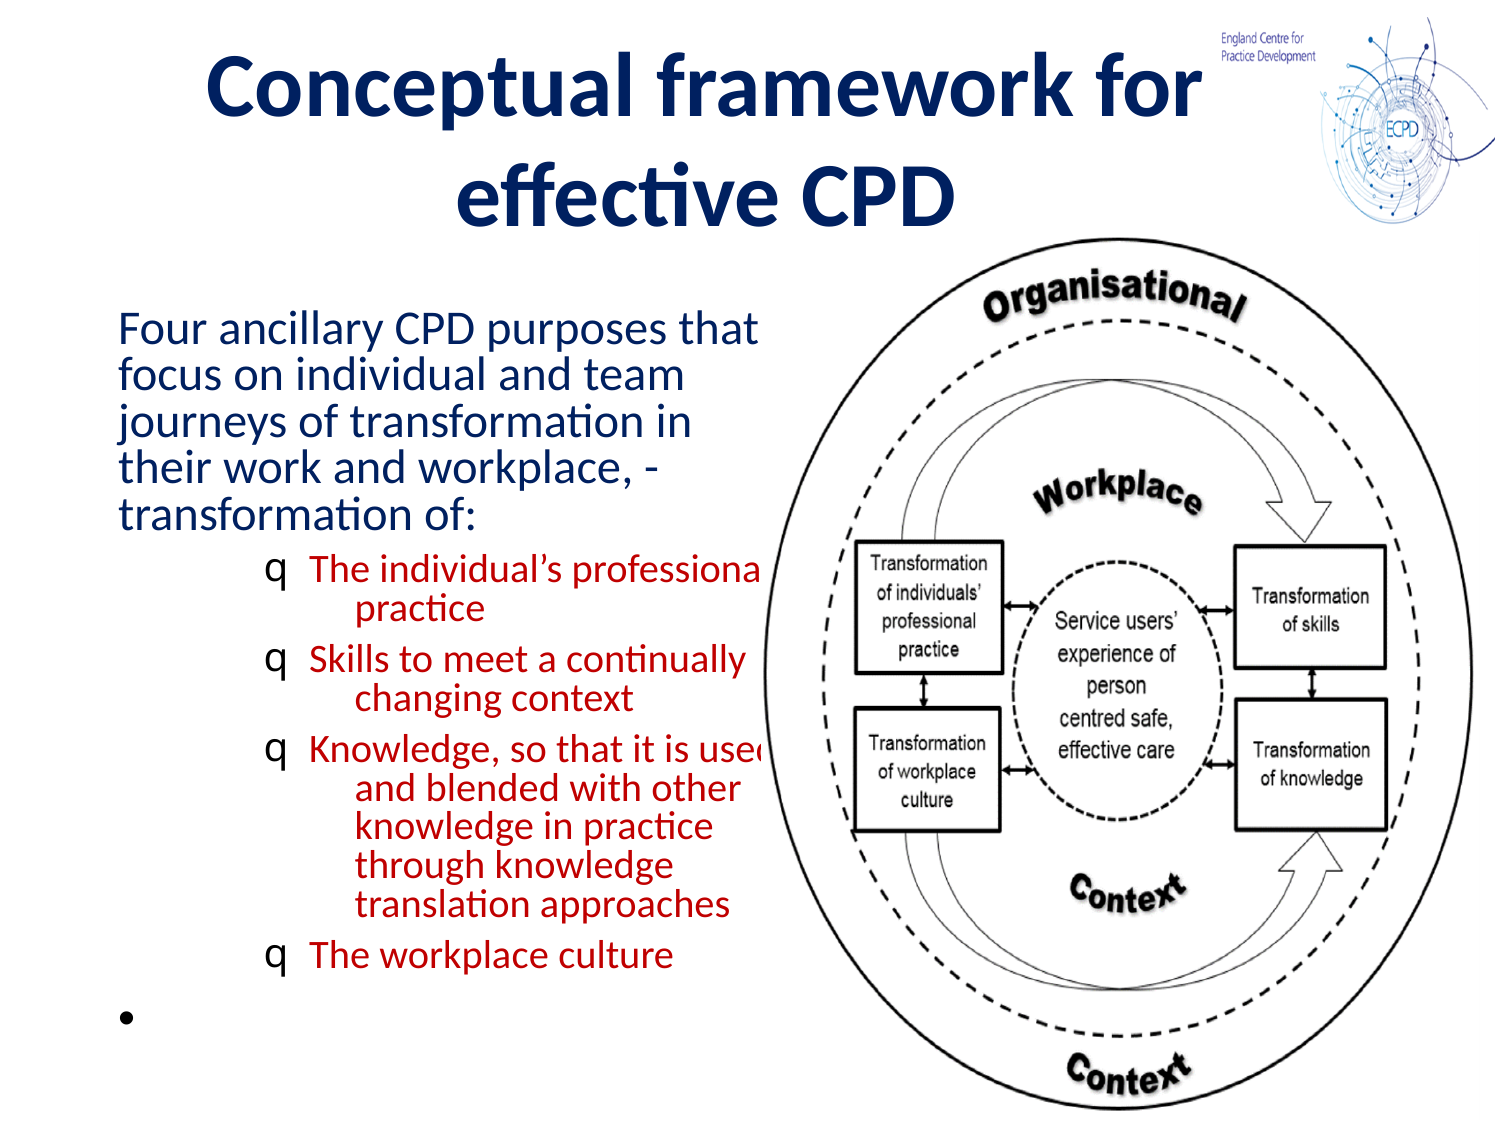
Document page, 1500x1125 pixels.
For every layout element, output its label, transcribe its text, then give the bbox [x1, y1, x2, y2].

picture [761, 17, 1495, 1120]
title Conceptual framework for effective CPD [58, 17, 1210, 235]
list Four ancillary CPD purposes that focus on individual and team journeys of transformation in their work and workplace, -transformation of: The individual’s professional practice Skills to meet a continually changing context Knowledge, so that it is used and blended with other knowledge in practice through knowledge translation approaches The workplace culture [103, 299, 761, 1014]
